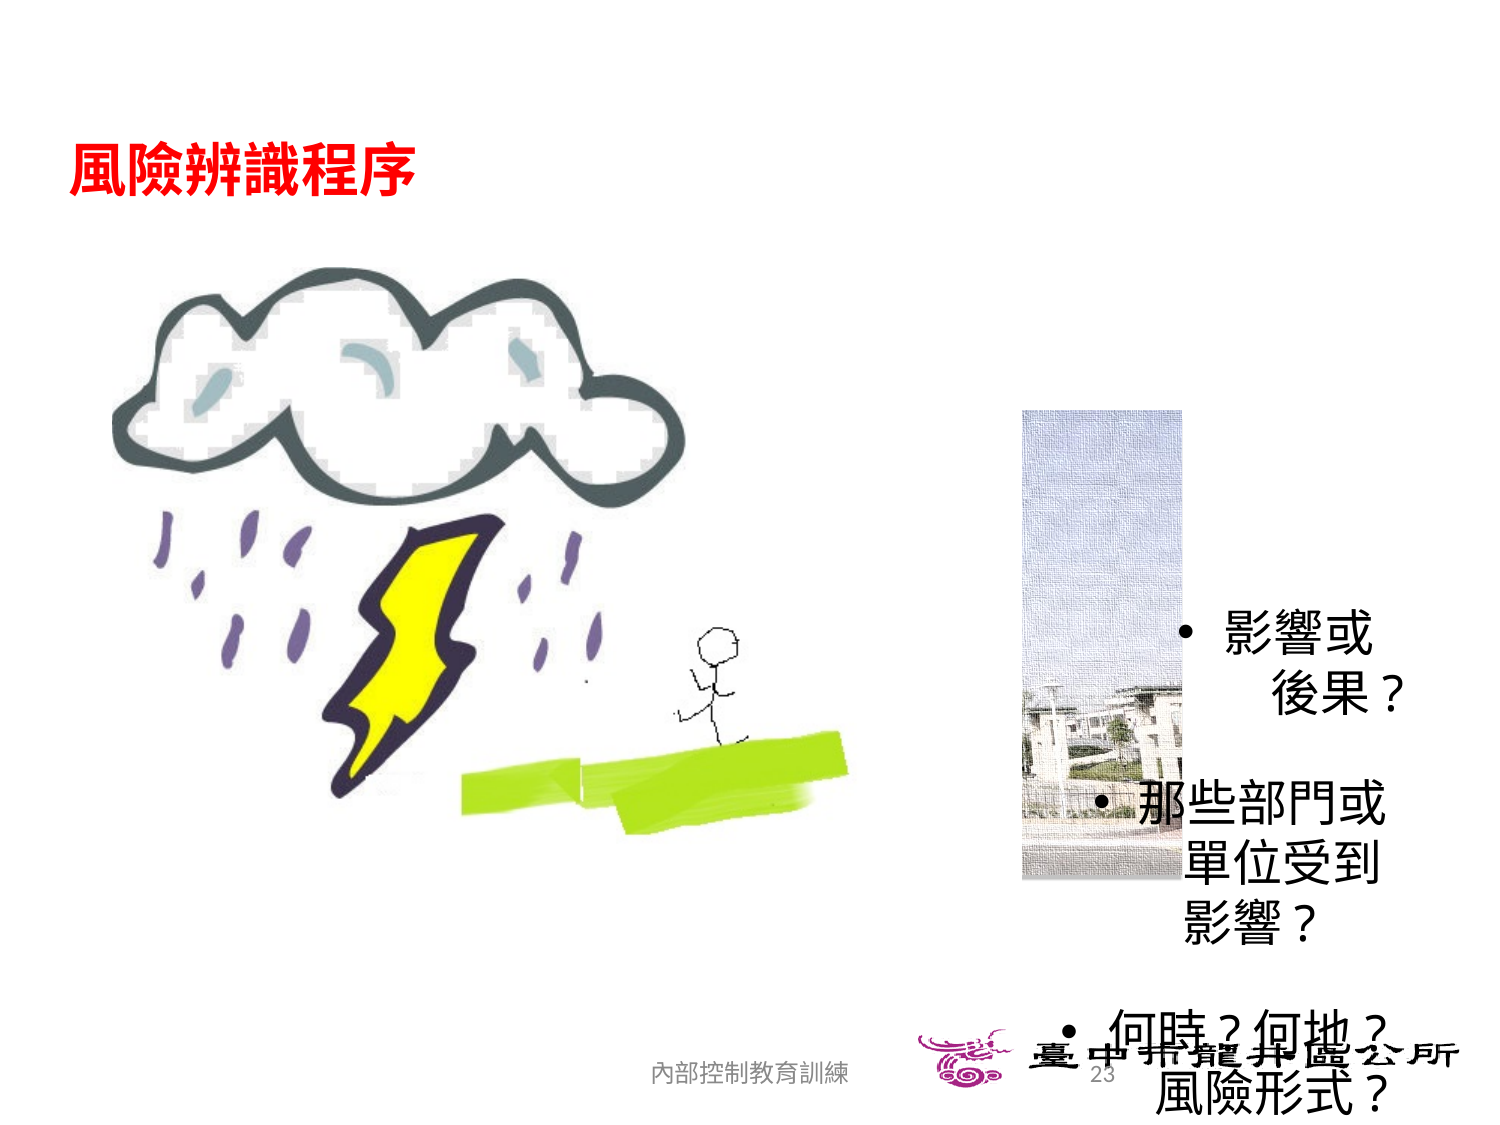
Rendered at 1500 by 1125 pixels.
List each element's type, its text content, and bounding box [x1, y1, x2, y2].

text_box 內部控制教育訓練 [512, 1042, 988, 1103]
text_box 23 [1164, 1075, 1193, 1103]
text_box 23 [1265, 1092, 1274, 1103]
text_box 23 [1266, 1076, 1274, 1089]
text_box 風險辨識程序 [53, 125, 621, 212]
text_box 23 [1074, 1042, 1426, 1103]
text_box 風險來源? 影響或後果? 那些部門或單位受到影響? 何時?何地?風險形式? 如何控管? 做好準備了? [667, 243, 1424, 981]
text_box 23 [1171, 1089, 1177, 1097]
text_box 23 [1211, 1074, 1218, 1103]
picture [112, 267, 667, 898]
text_box 23 [1180, 1089, 1186, 1097]
